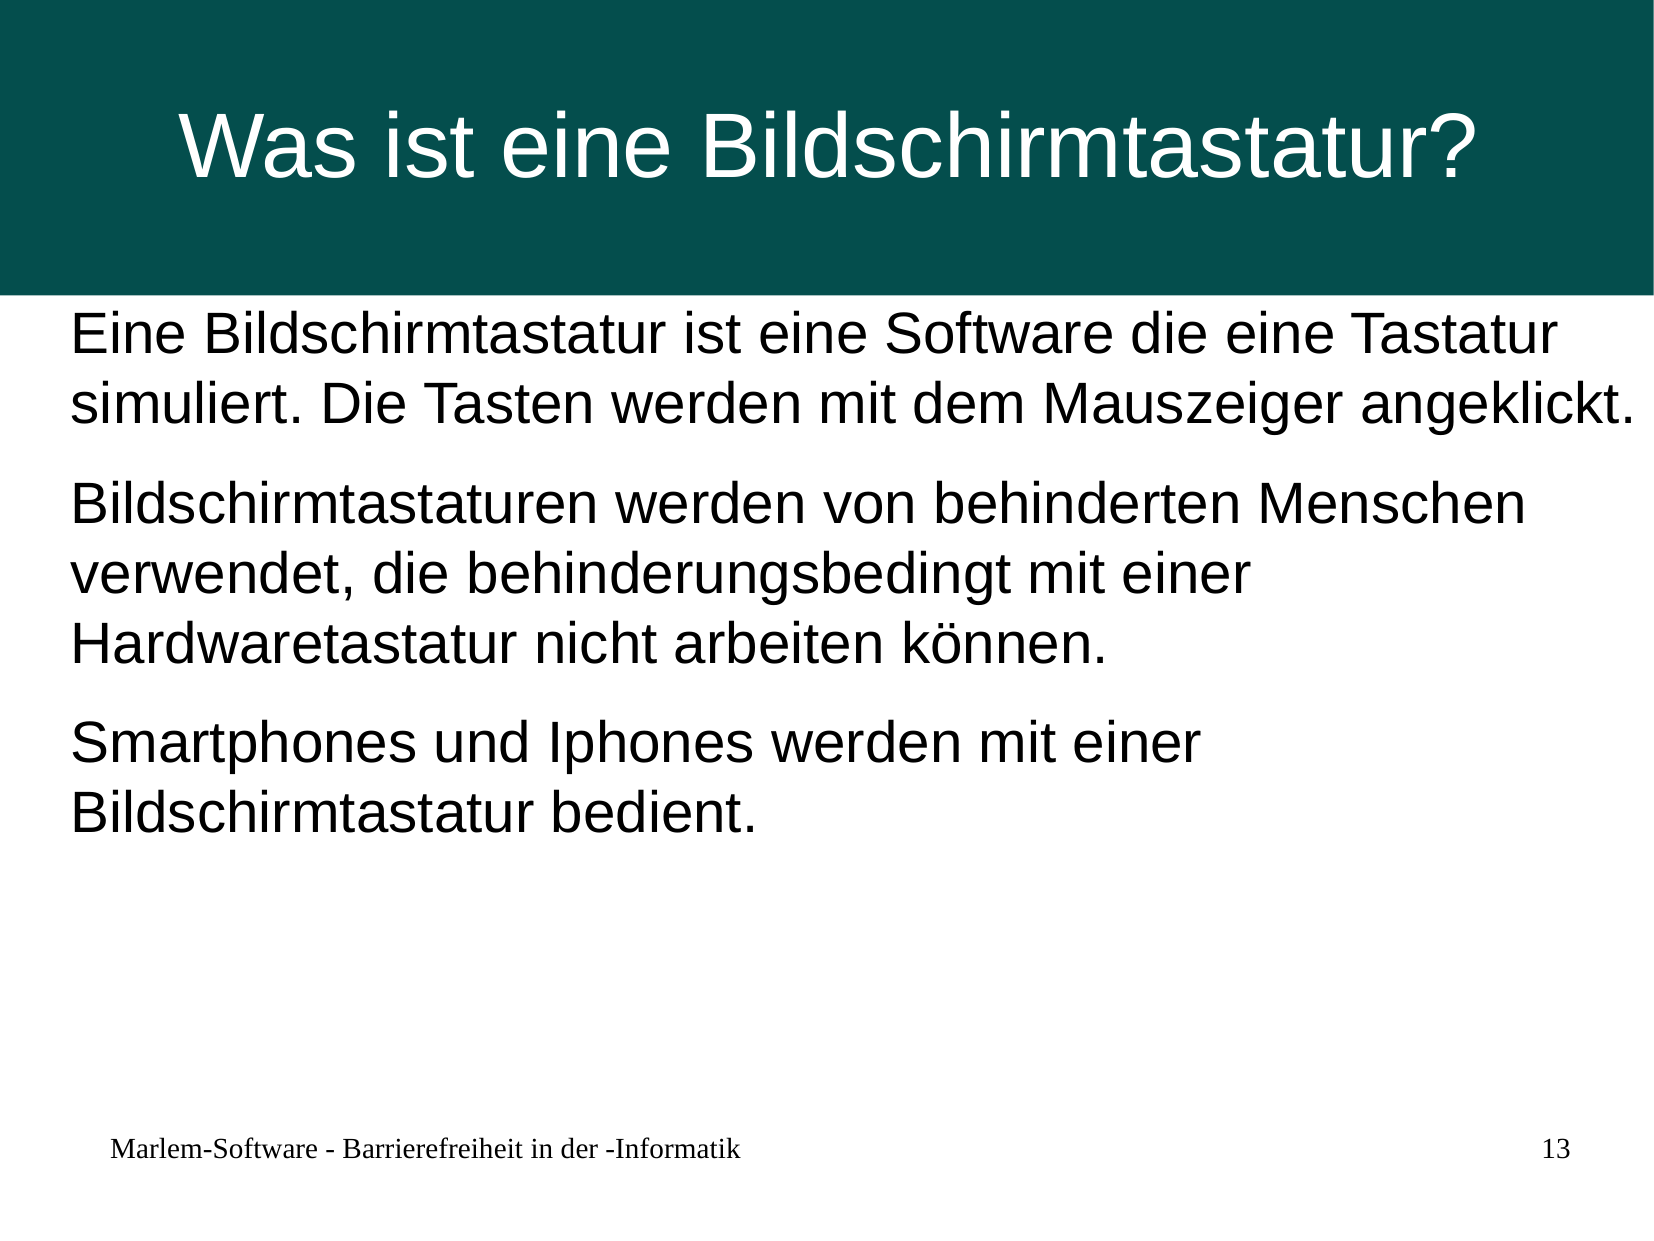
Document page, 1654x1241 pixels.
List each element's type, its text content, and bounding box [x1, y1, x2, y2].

title Was ist eine Bildschirmtastatur? [0, 0, 1654, 295]
list Eine Bildschirmtastatur ist eine Software die eine Tastatur simuliert. Die Tasten werden mit dem Mauszeiger angeklickt. Bildschirmtastaturen werden von behinderten Menschen verwendet, die behinderungsbedingt mit einer Hardwaretastatur nicht arbeiten können. Smartphones und Iphones werden mit einer Bildschirmtastatur bedient. [0, 295, 1654, 1063]
